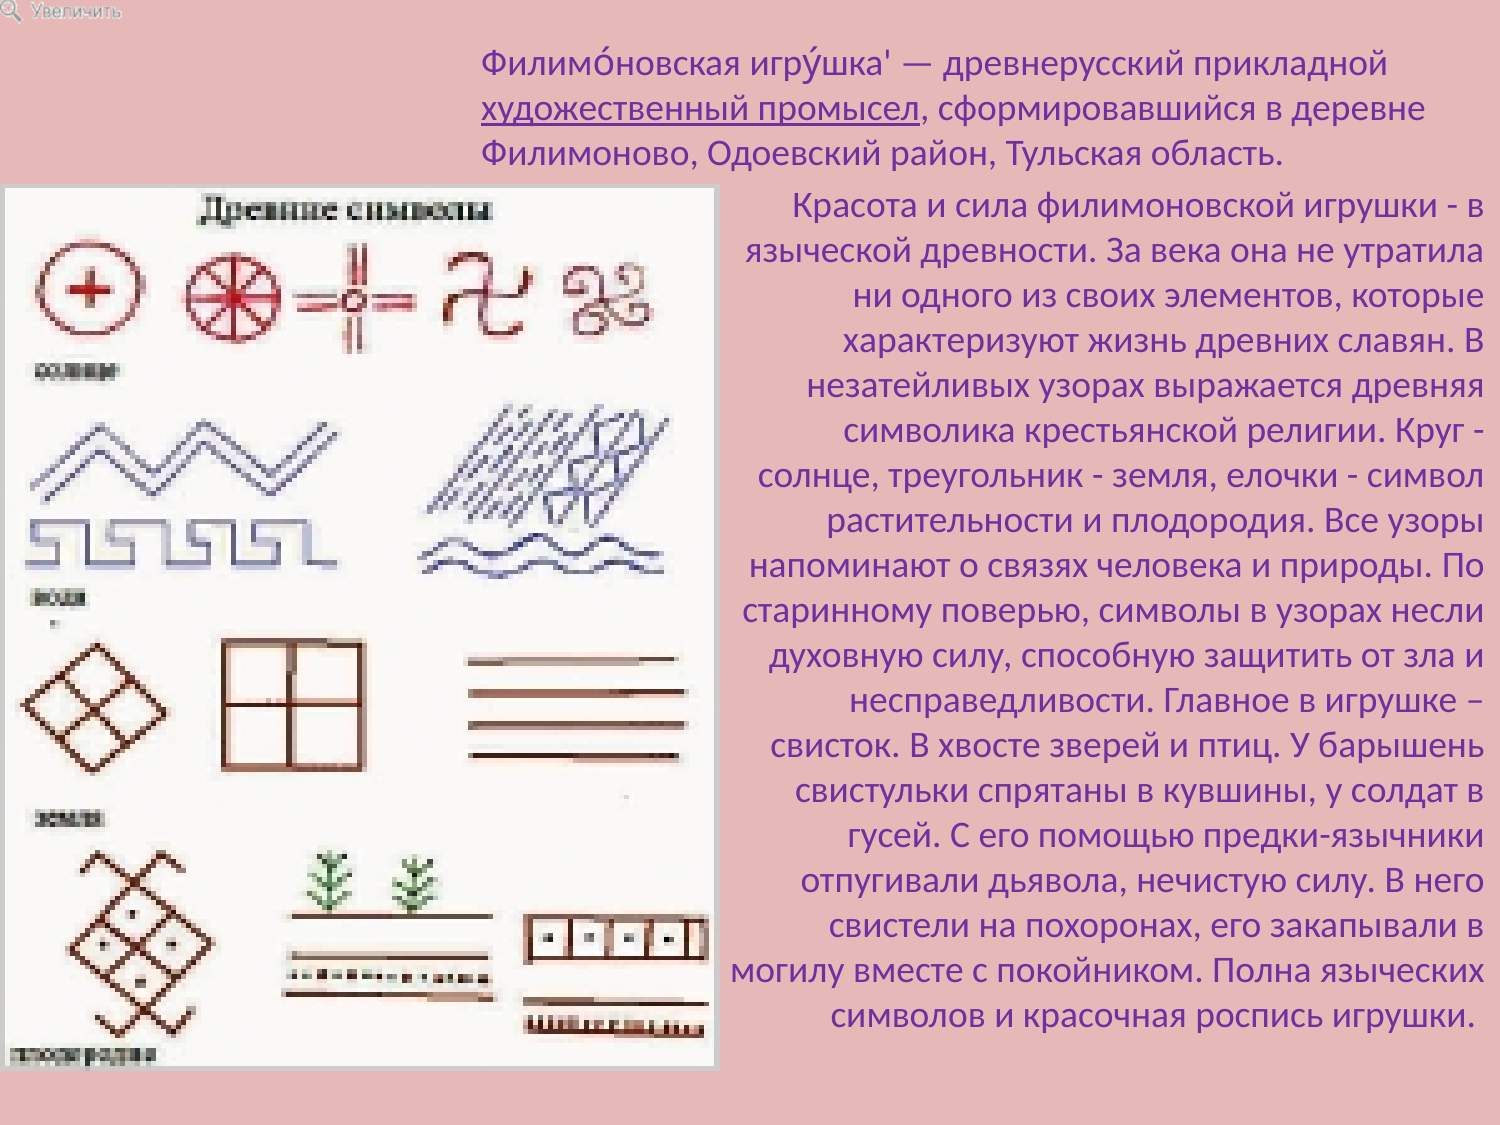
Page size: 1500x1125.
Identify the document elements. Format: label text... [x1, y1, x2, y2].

text_box Красота и сила филимоновской игрушки - в языческой древности. За века она не утратила ни одного из своих элементов, которые характеризуют жизнь древних славян. В незатейливых узорах выражается древняя символика крестьянской религии. Круг - солнце, треугольник - земля, елочки - символ растительности и плодородия. Все узоры напоминают о связях человека и природы. По старинному поверью, символы в узорах несли духовную силу, способную защитить от зла и несправедливости. Главное в игрушке – свисток. В хвосте зверей и птиц. У барышень свистульки спрятаны в кувшины, у солдат в гусей. С его помощью предки-язычники отпугивали дьявола, нечистую силу. В него свистели на похоронах, его закапывали в могилу вместе с покойником. Полна языческих символов и красочная роспись игрушки. [714, 172, 1500, 1043]
picture [0, 184, 720, 1071]
text_box Филимо́новская игру́шка' — древнерусский прикладной художественный промысел, сформировавшийся в деревне Филимоново, Одоевский район, Тульская область. [466, 30, 1453, 182]
picture [0, 0, 122, 24]
